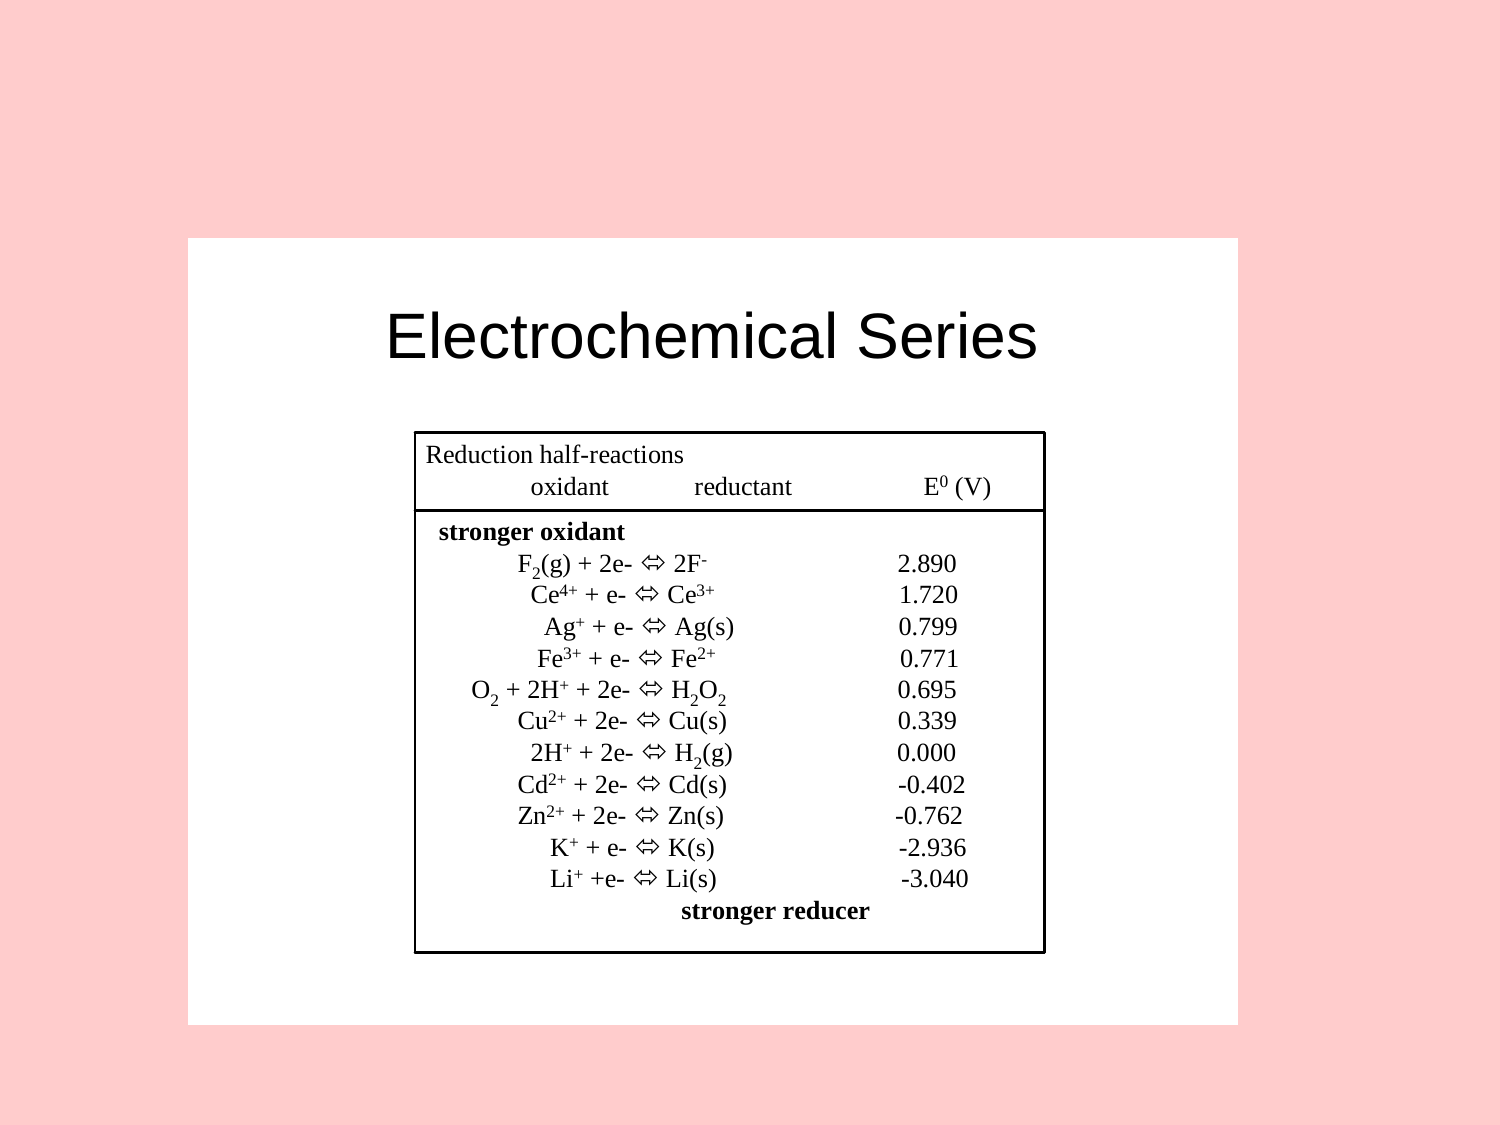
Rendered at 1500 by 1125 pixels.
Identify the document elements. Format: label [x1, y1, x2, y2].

chart [187, 237, 1238, 1026]
